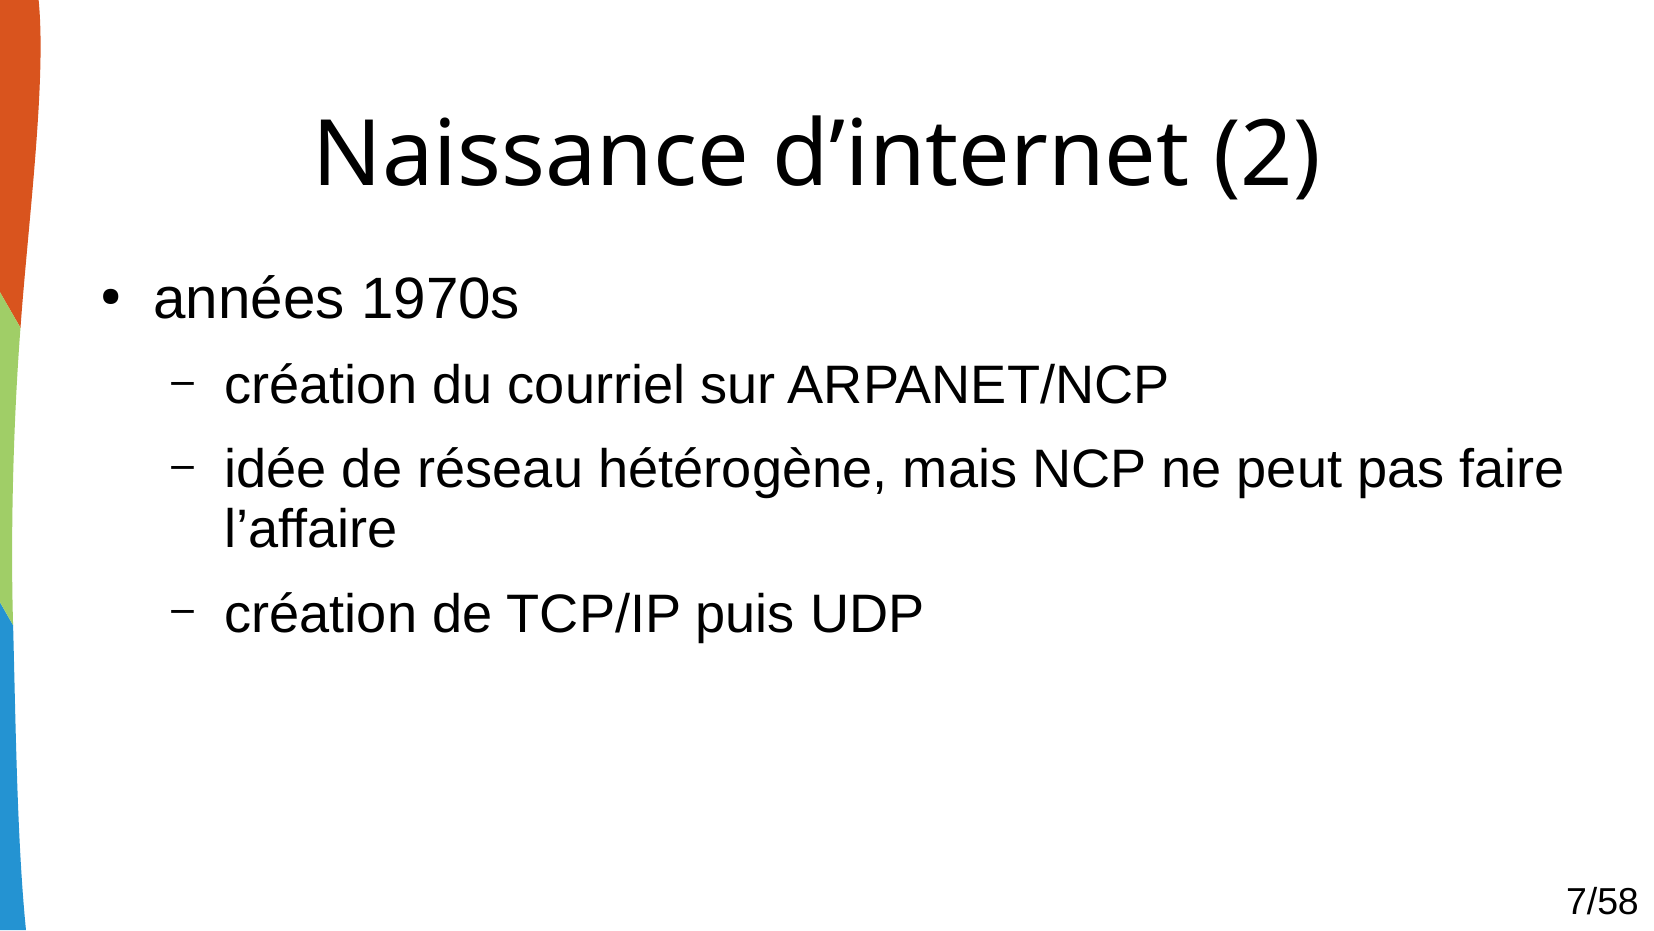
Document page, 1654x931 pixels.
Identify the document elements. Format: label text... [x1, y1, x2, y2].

title Naissance d’internet (2) [104, 72, 1530, 229]
list années 1970s création du courriel sur ARPANET/NCP idée de réseau hétérogène, mais NCP ne peut pas faire l’affaire création de TCP/IP puis UDP [82, 265, 1571, 857]
